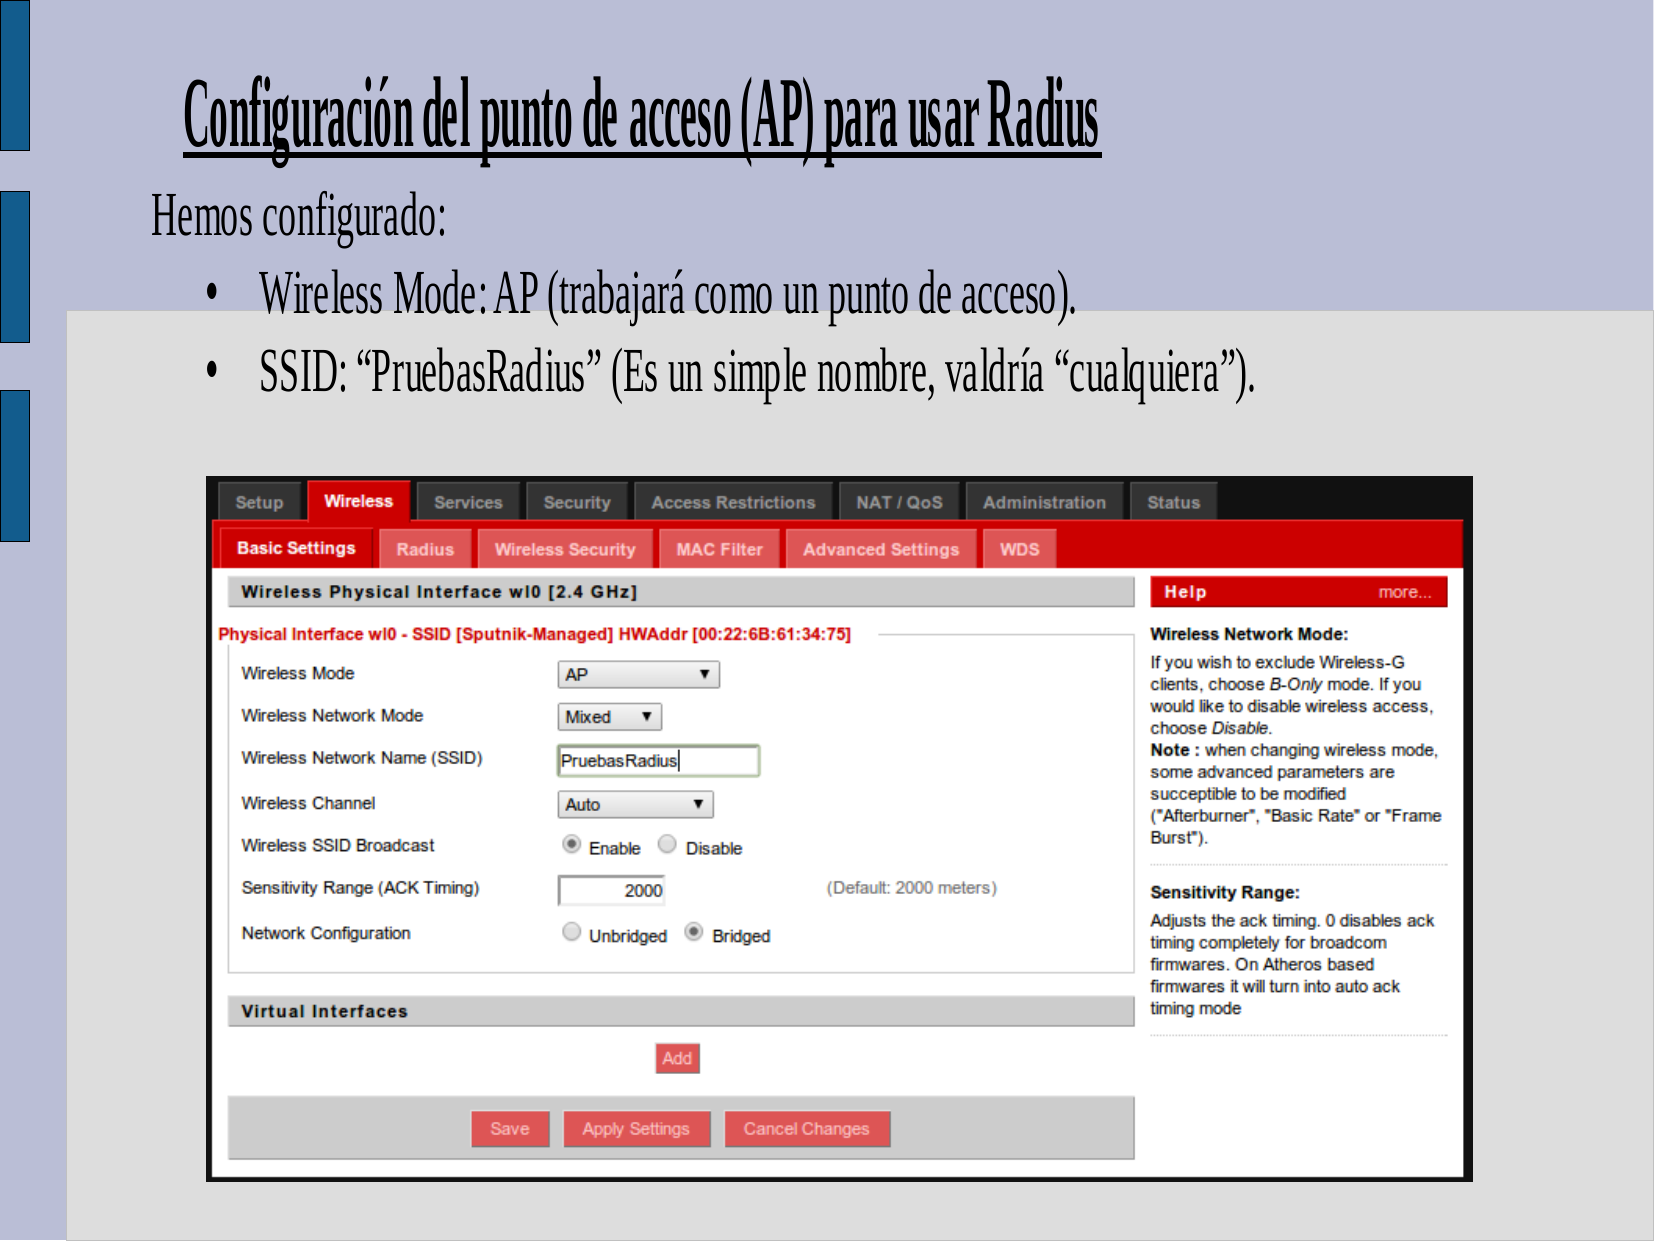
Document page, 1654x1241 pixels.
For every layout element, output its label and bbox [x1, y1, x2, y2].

chart [149, 0, 1654, 621]
picture [206, 476, 1473, 1182]
